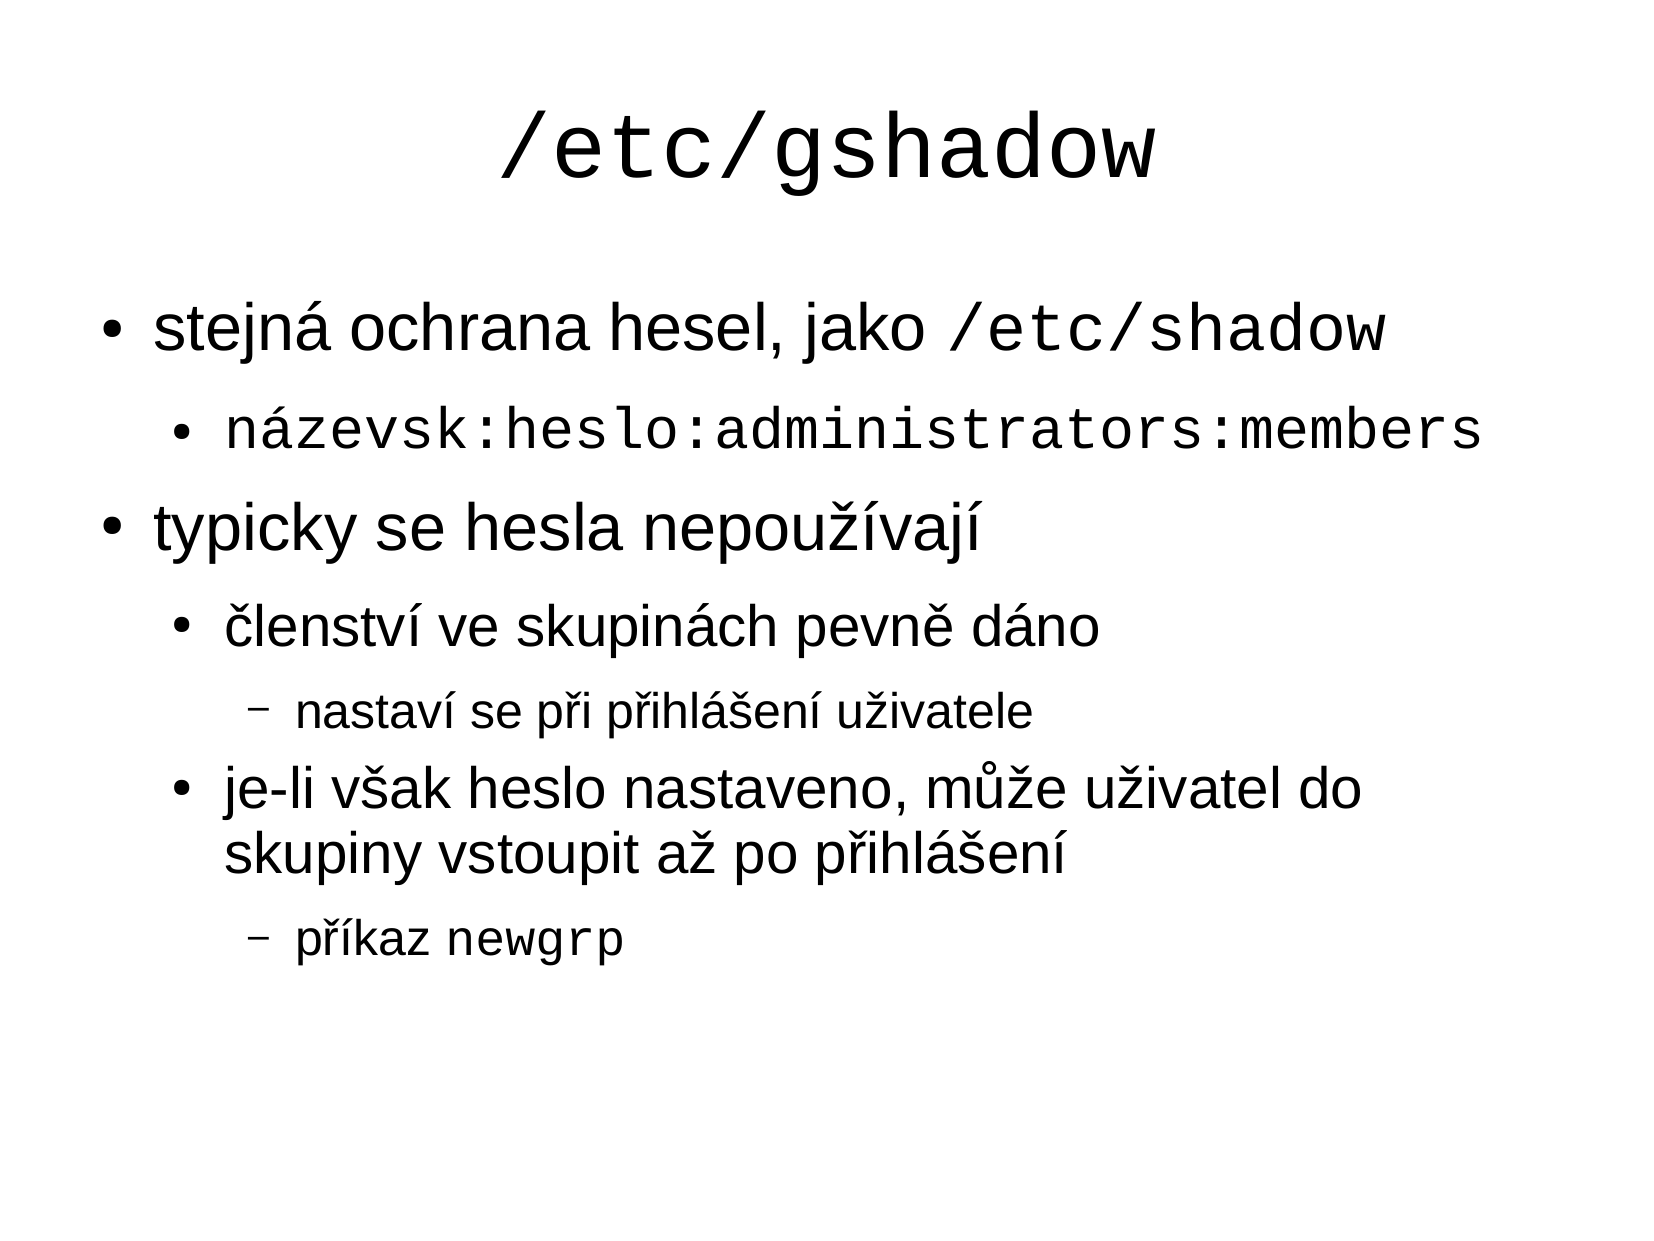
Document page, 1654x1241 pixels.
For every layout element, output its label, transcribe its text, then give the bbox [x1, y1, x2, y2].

list stejná ochrana hesel, jako /etc/shadow názevsk:heslo:administrators:members typicky se hesla nepoužívají členství ve skupinách pevně dáno nastaví se při přihlášení uživatele je-li však heslo nastaveno, může uživatel do skupiny vstoupit až po přihlášení příkaz newgrp [82, 290, 1571, 1094]
title /etc/gshadow [82, 56, 1571, 250]
